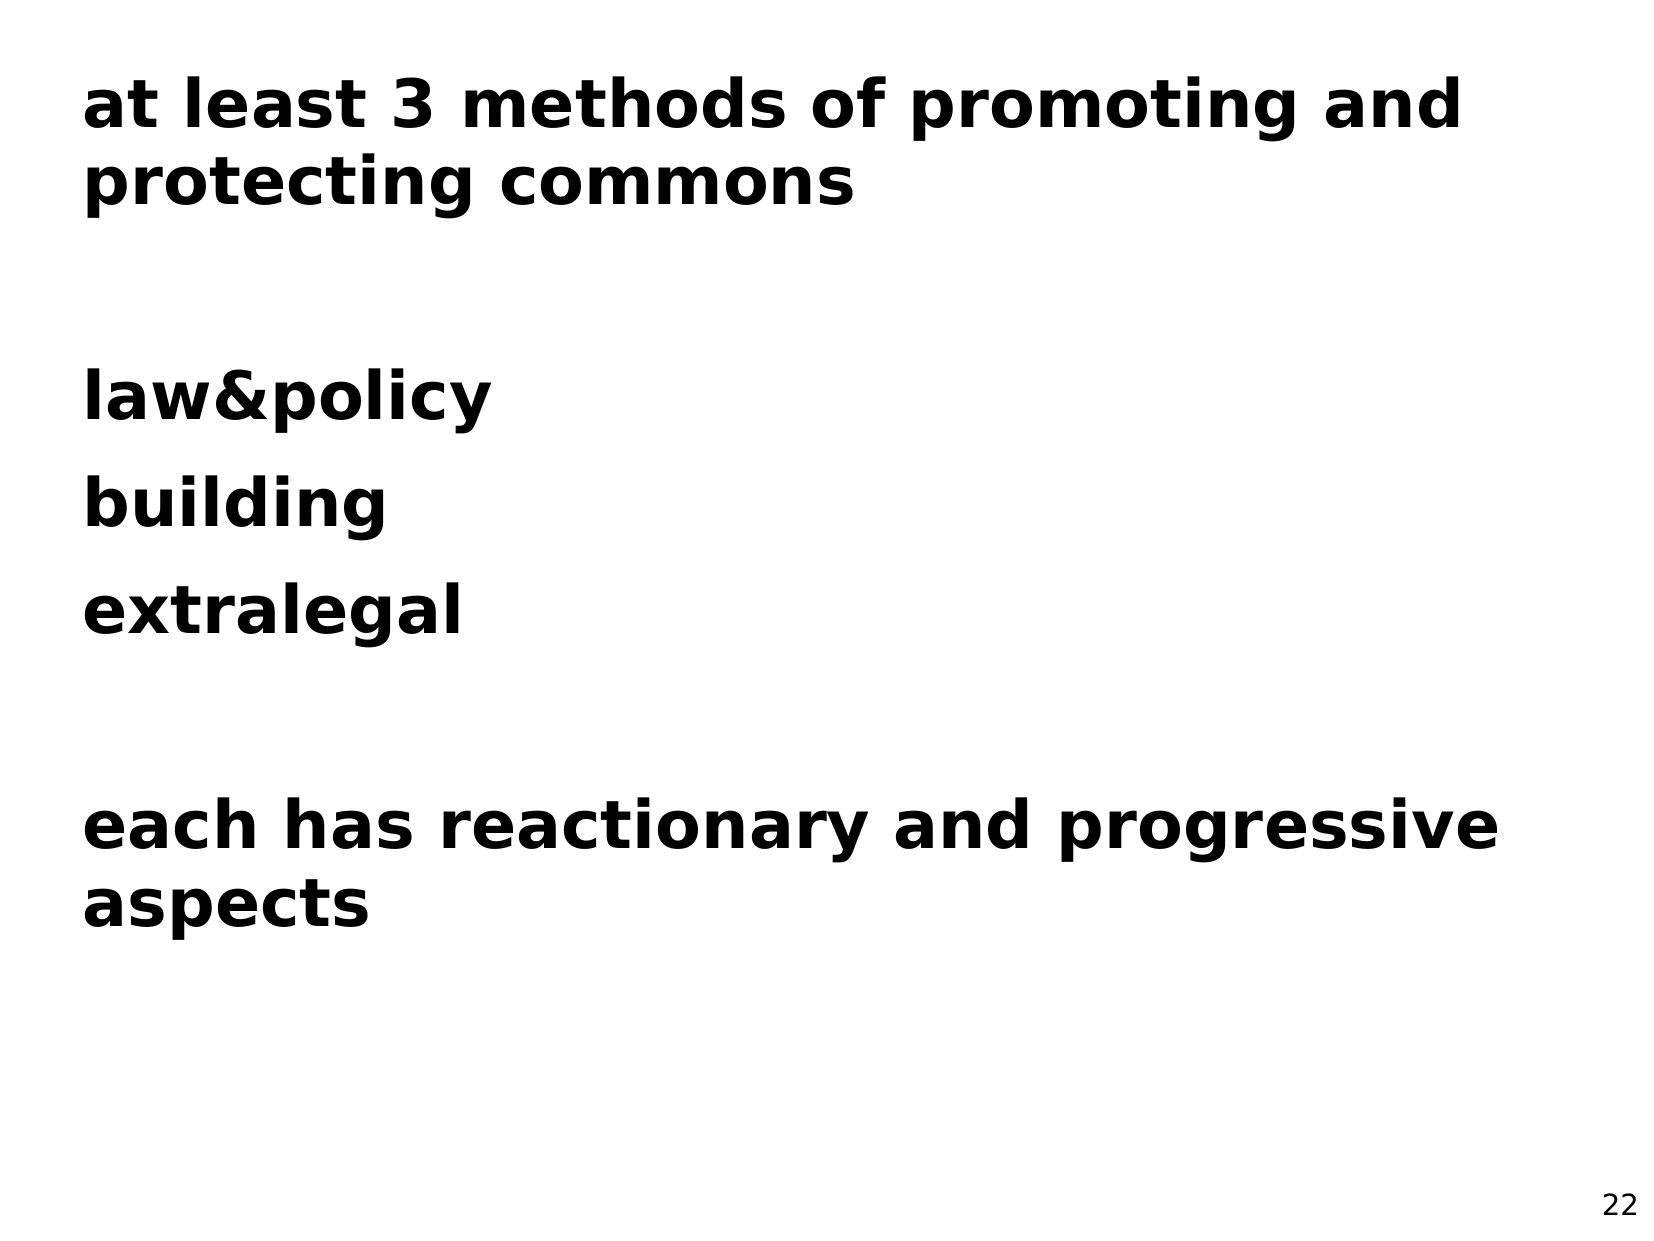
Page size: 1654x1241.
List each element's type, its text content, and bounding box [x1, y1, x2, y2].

list at least 3 methods of promoting and protecting commons law&policy building extralegal each has reactionary and progressive aspects [82, 65, 1571, 1062]
